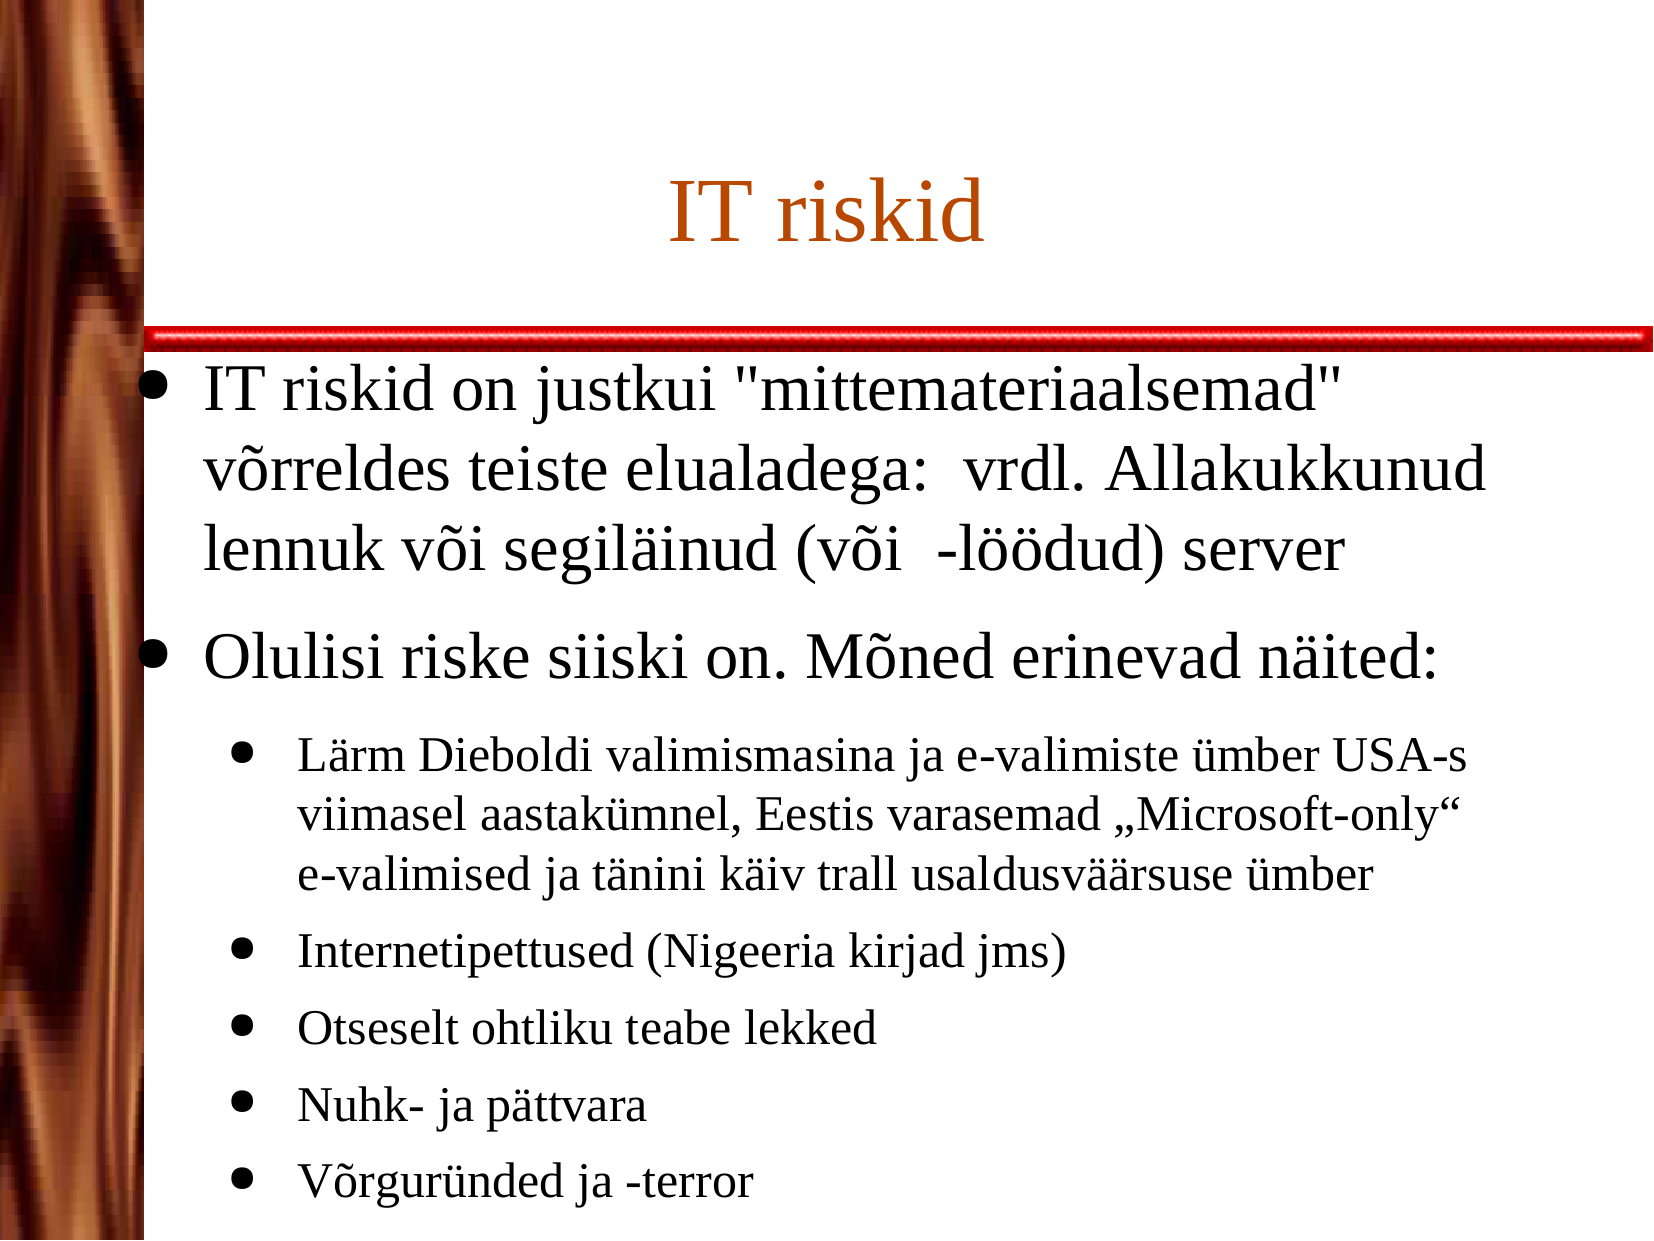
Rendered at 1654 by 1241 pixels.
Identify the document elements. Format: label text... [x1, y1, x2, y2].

picture [0, 0, 1653, 1240]
title IT riskid [121, 102, 1533, 310]
list IT riskid on justkui "mittemateriaalsemad" võrreldes teiste elualadega: vrdl. Allakukkunud lennuk või segiläinud (või -löödud) server Olulisi riske siiski on. Mõned erinevad näited: Lärm Dieboldi valimismasina ja e-valimiste ümber USA-s viimasel aastakümnel, Eestis varasemad „Microsoft-only“ e-valimised ja tänini käiv trall usaldusväärsuse ümber Internetipettused (Nigeeria kirjad jms) Otseselt ohtliku teabe lekked Nuhk- ja pättvara Võrguründed ja -terror [121, 344, 1533, 1207]
